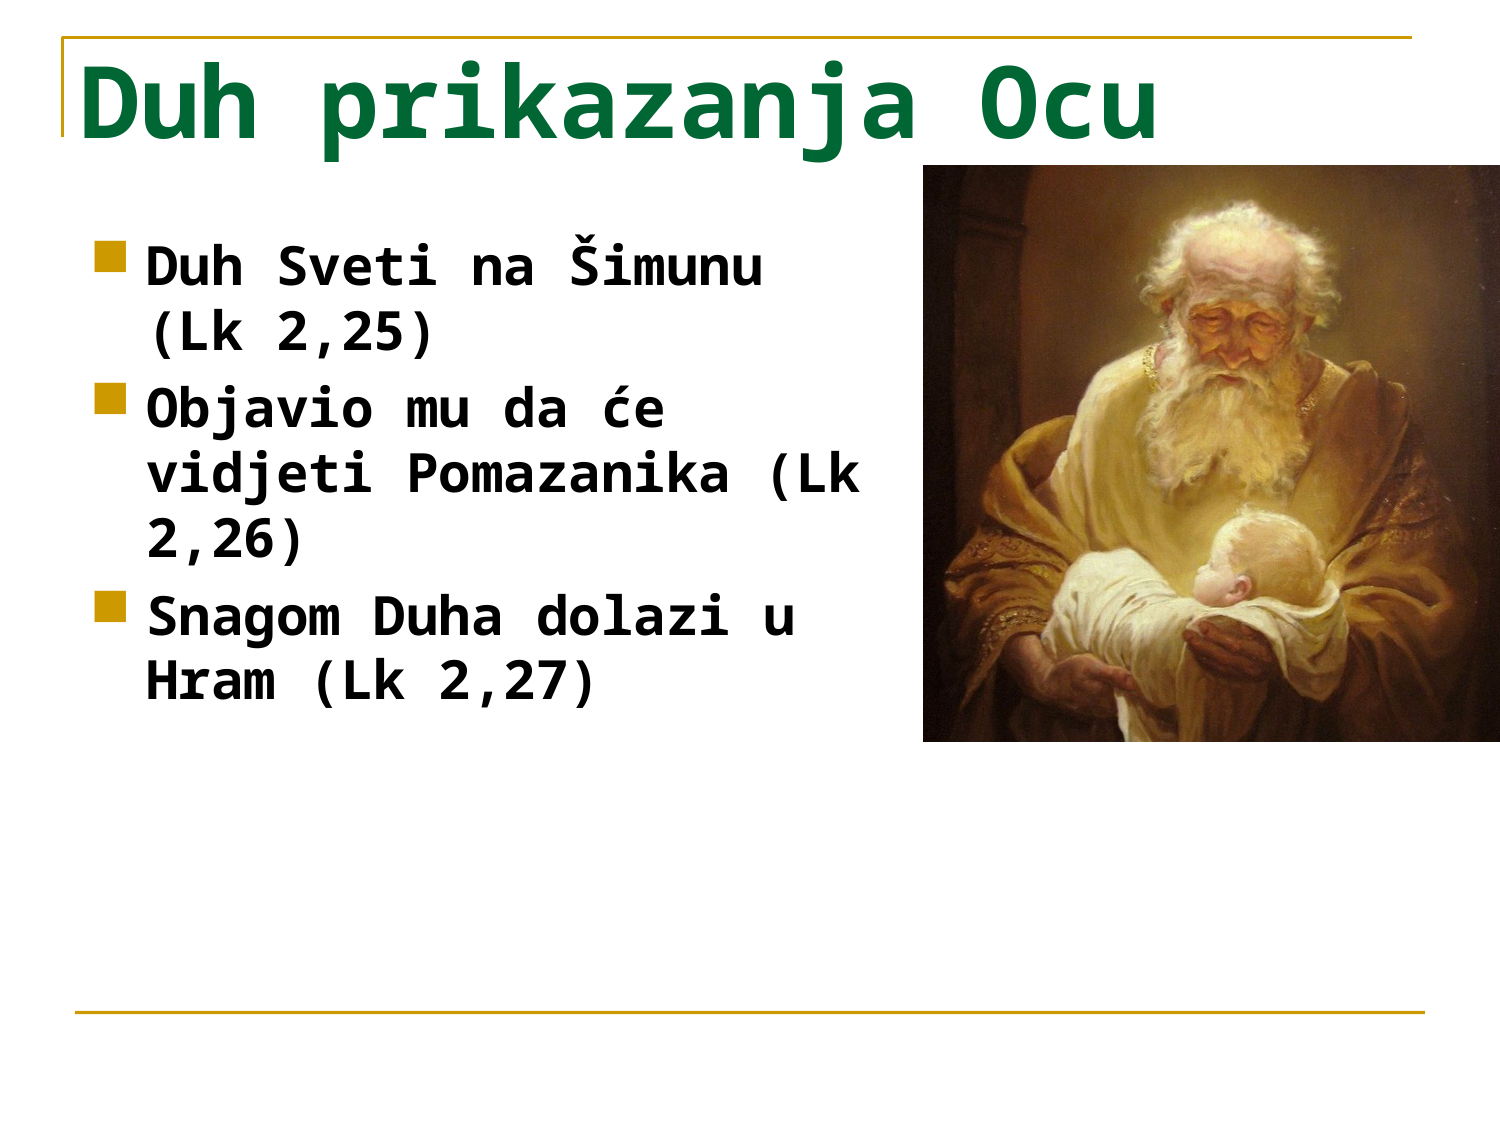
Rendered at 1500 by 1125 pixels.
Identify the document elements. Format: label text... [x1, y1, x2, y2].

list Duh Sveti na Šimunu (Lk 2,25) Objavio mu da će vidjeti Pomazanika (Lk 2,26) Snagom Duha dolazi u Hram (Lk 2,27) [75, 223, 919, 1012]
title Duh prikazanja Ocu [64, 31, 1415, 218]
picture [923, 165, 1500, 742]
